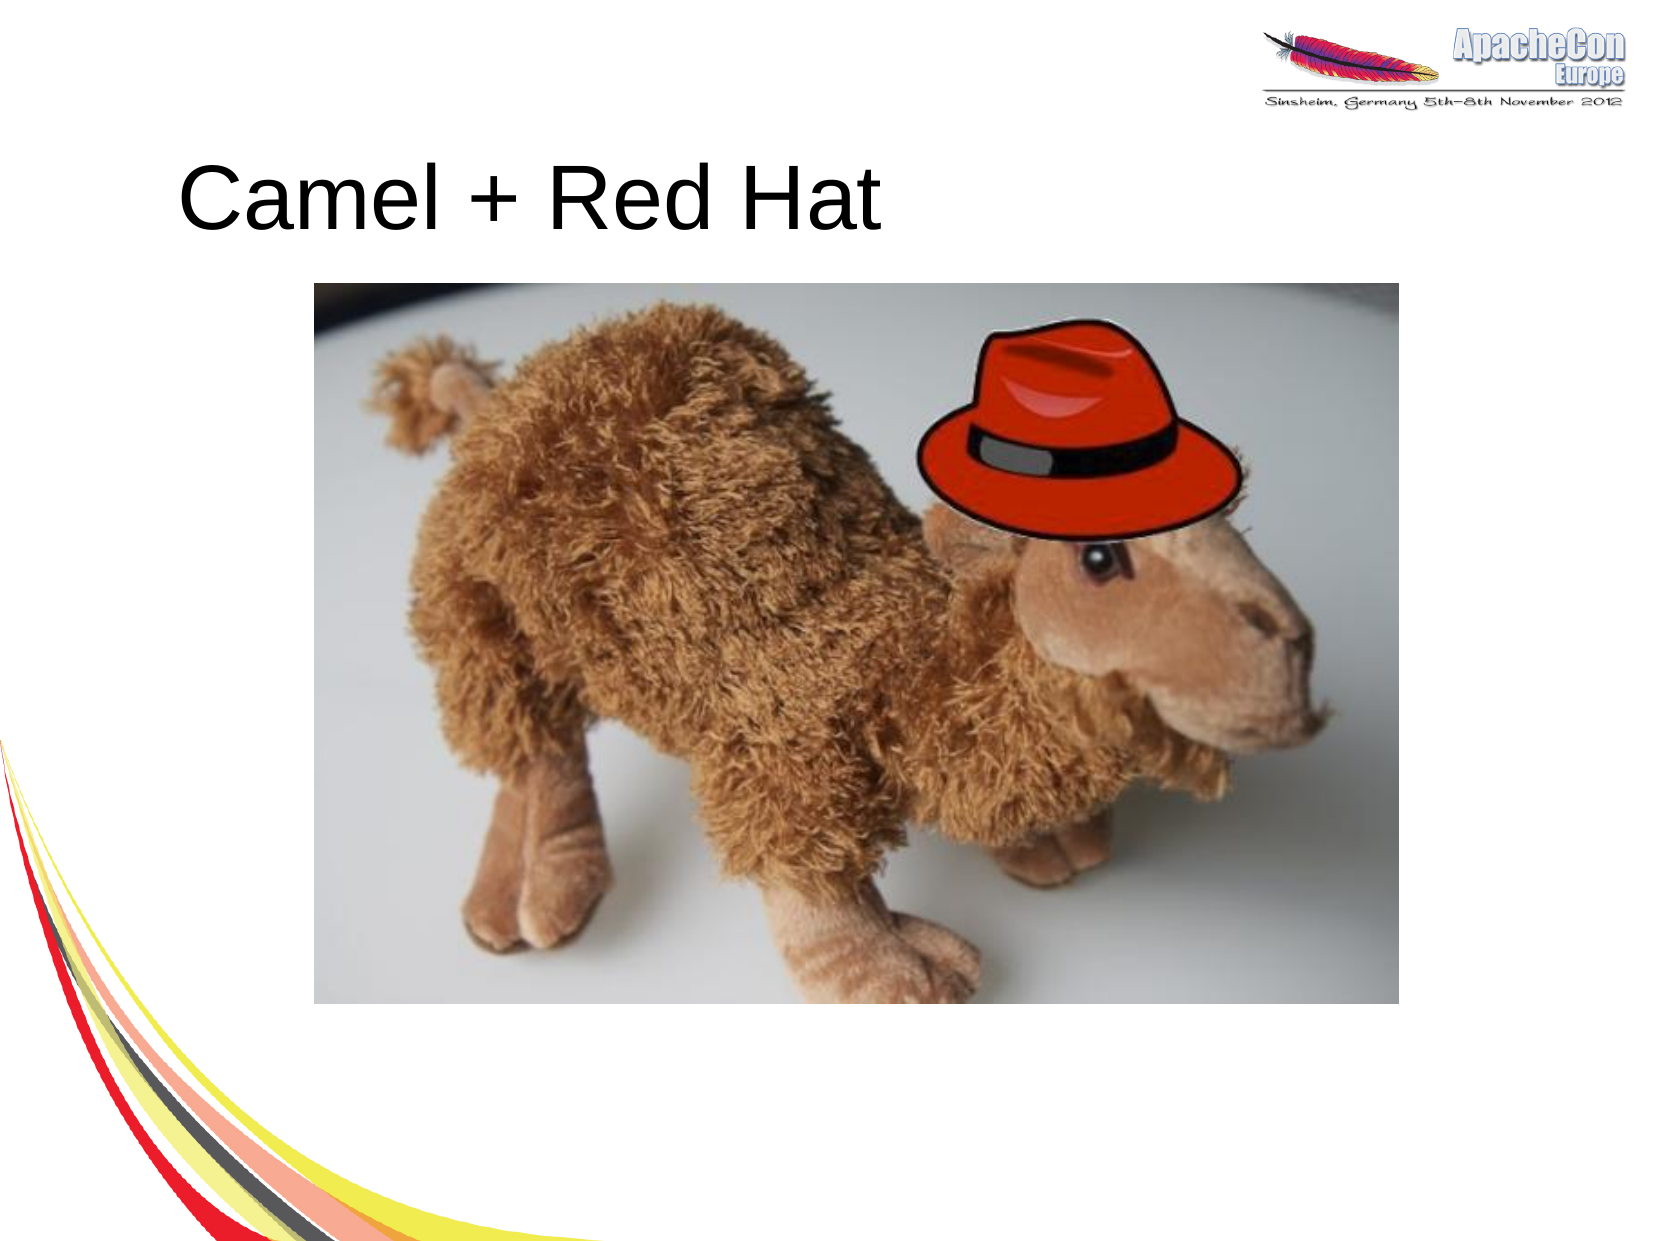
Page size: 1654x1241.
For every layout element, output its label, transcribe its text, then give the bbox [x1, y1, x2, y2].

picture [0, 0, 1654, 1241]
title Camel + Red Hat [177, 141, 1536, 254]
